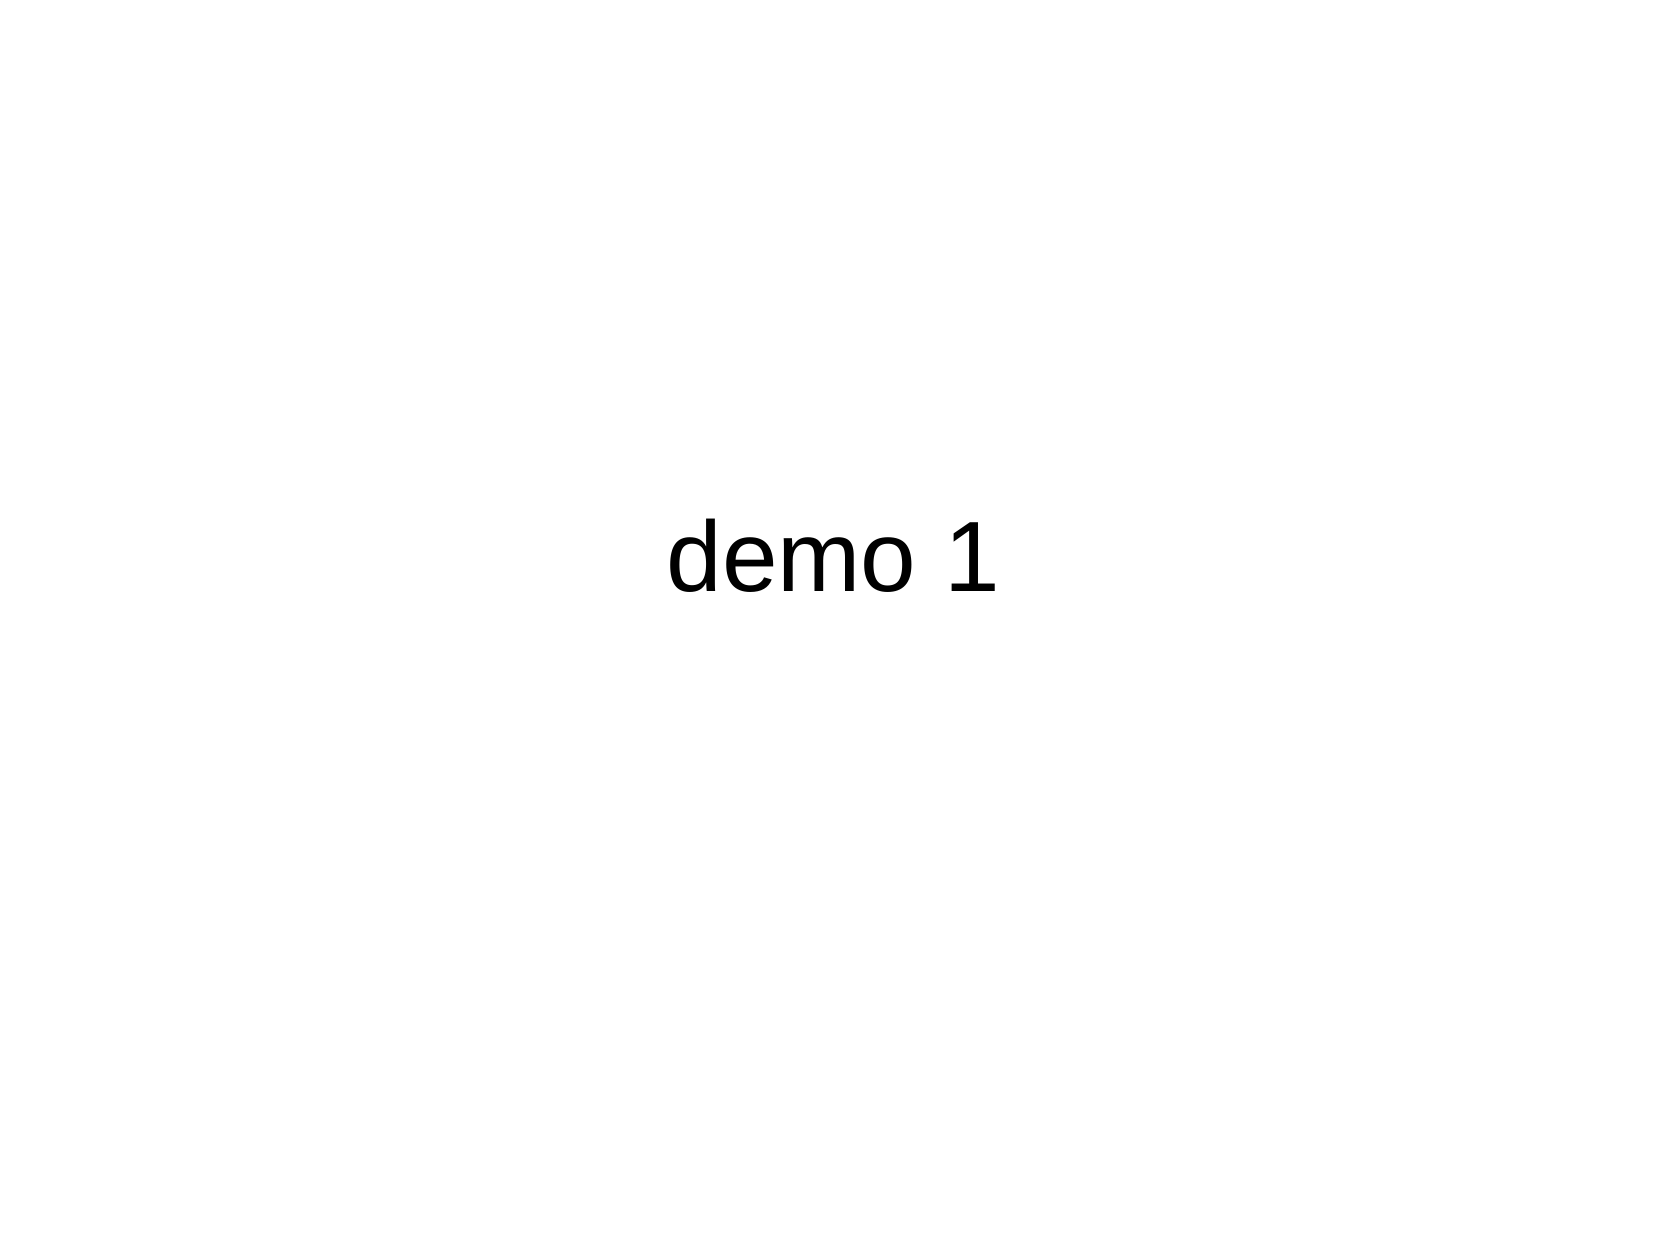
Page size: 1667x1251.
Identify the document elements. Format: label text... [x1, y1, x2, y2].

title demo 1 [140, 500, 1527, 701]
